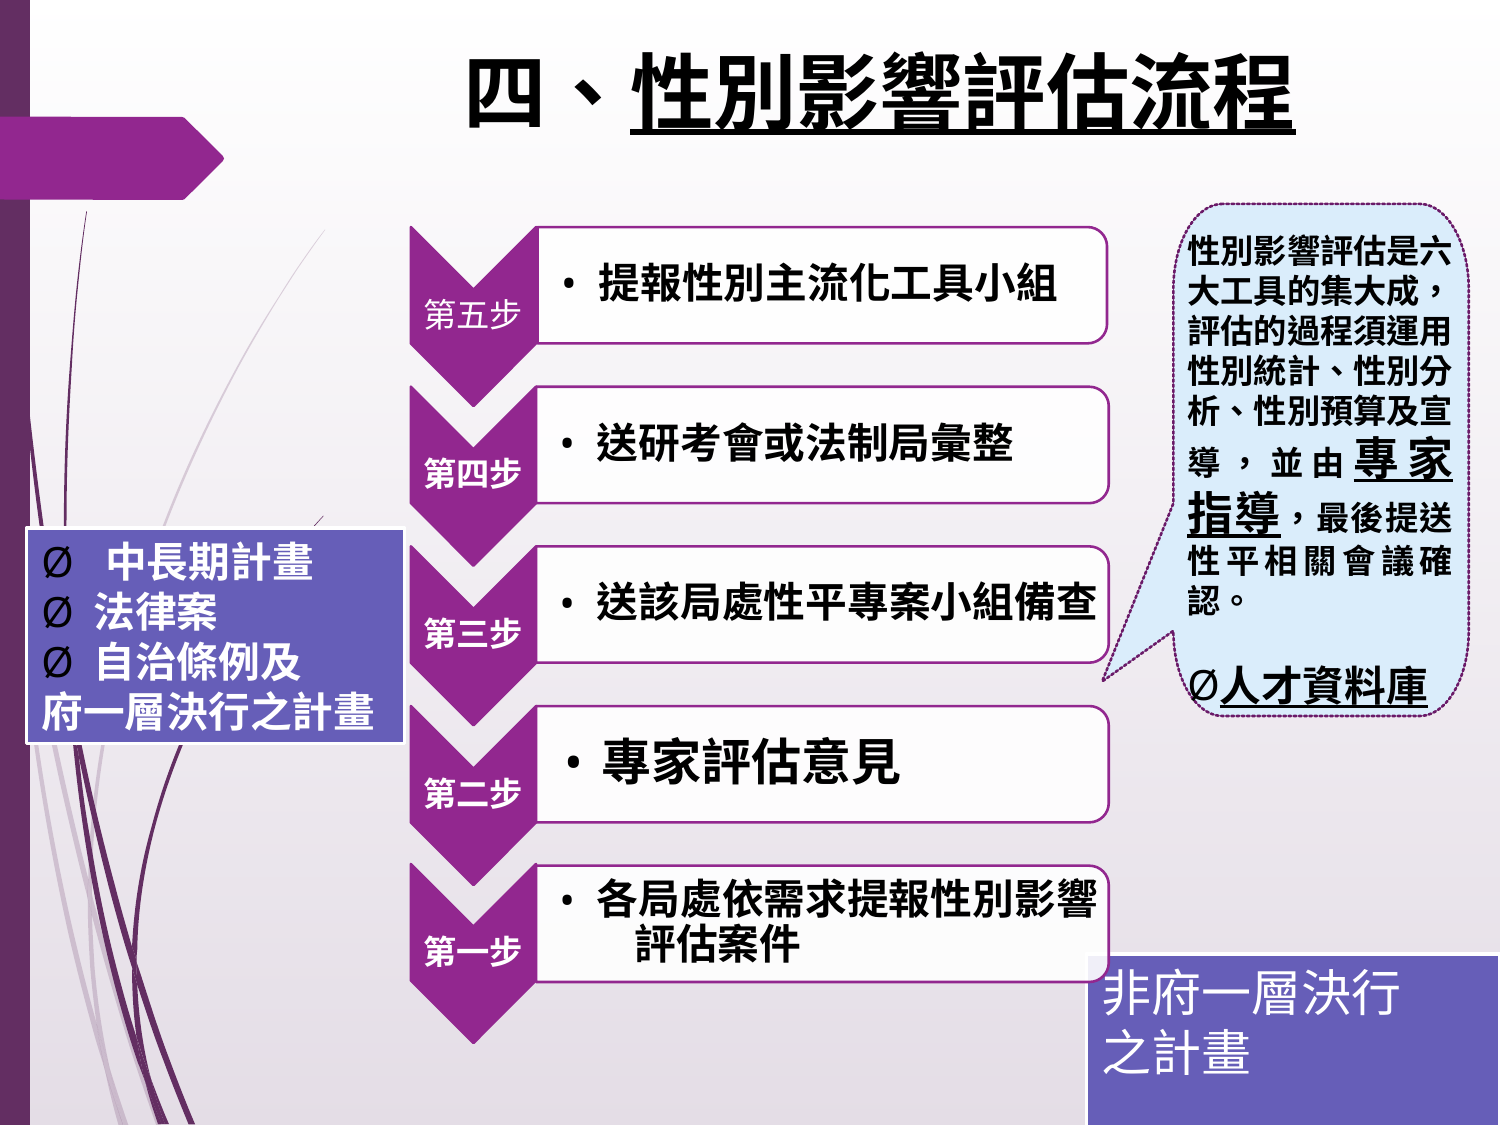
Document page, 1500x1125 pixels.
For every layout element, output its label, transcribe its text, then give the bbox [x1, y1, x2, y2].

text_box 專家評估意見 [536, 706, 1109, 823]
text_box 非府一層決行 之計畫 [1086, 954, 1500, 1125]
text_box 第二步 [410, 706, 536, 886]
text_box 四、性別影響評估流程 [294, 43, 1469, 150]
text_box 提報性別主流化工具小組 [537, 227, 1108, 344]
text_box 第四步 [410, 386, 536, 566]
text_box 送研考會或法制局彙整 [536, 386, 1109, 504]
text_box 第三步 [410, 546, 536, 726]
text_box 第一步 [410, 864, 537, 1043]
text_box 各局處依需求提報性別影響評估案件 [536, 865, 1109, 982]
text_box 第五步 [410, 227, 537, 407]
text_box 性別影響評估是六大工具的集大成，評估的過程須運用性別統計、性別分析、性別預算及宣導，並由專家指導，最後提送性平相關會議確認。 人才資料庫 [1102, 203, 1469, 716]
text_box 送該局處性平專案小組備查 [536, 546, 1109, 663]
text_box 中長期計畫 法律案 自治條例及 府一層決行之計畫 [27, 528, 405, 744]
